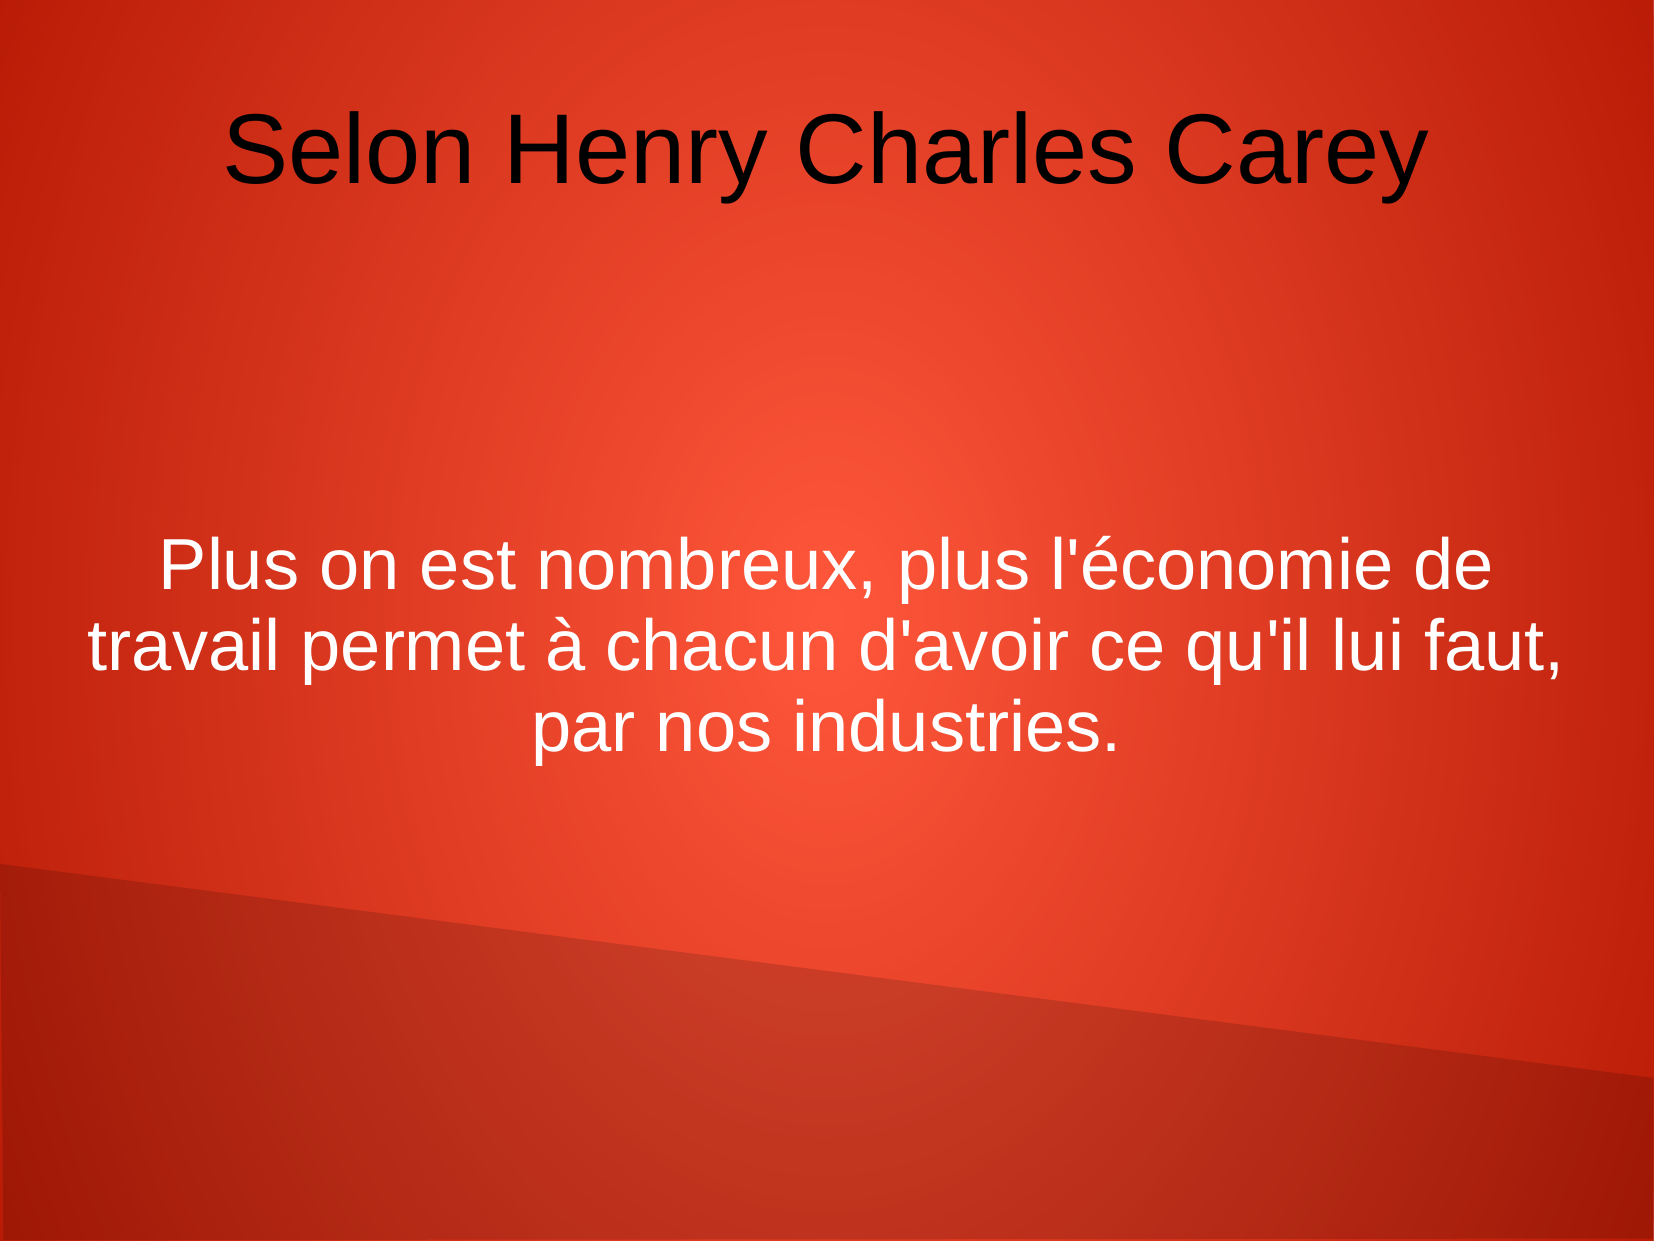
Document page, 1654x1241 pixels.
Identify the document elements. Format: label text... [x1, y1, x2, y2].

list Plus on est nombreux, plus l'économie de travail permet à chacun d'avoir ce qu'il lui faut, par nos industries. [82, 299, 1571, 1019]
title Selon Henry Charles Carey [82, 47, 1571, 252]
